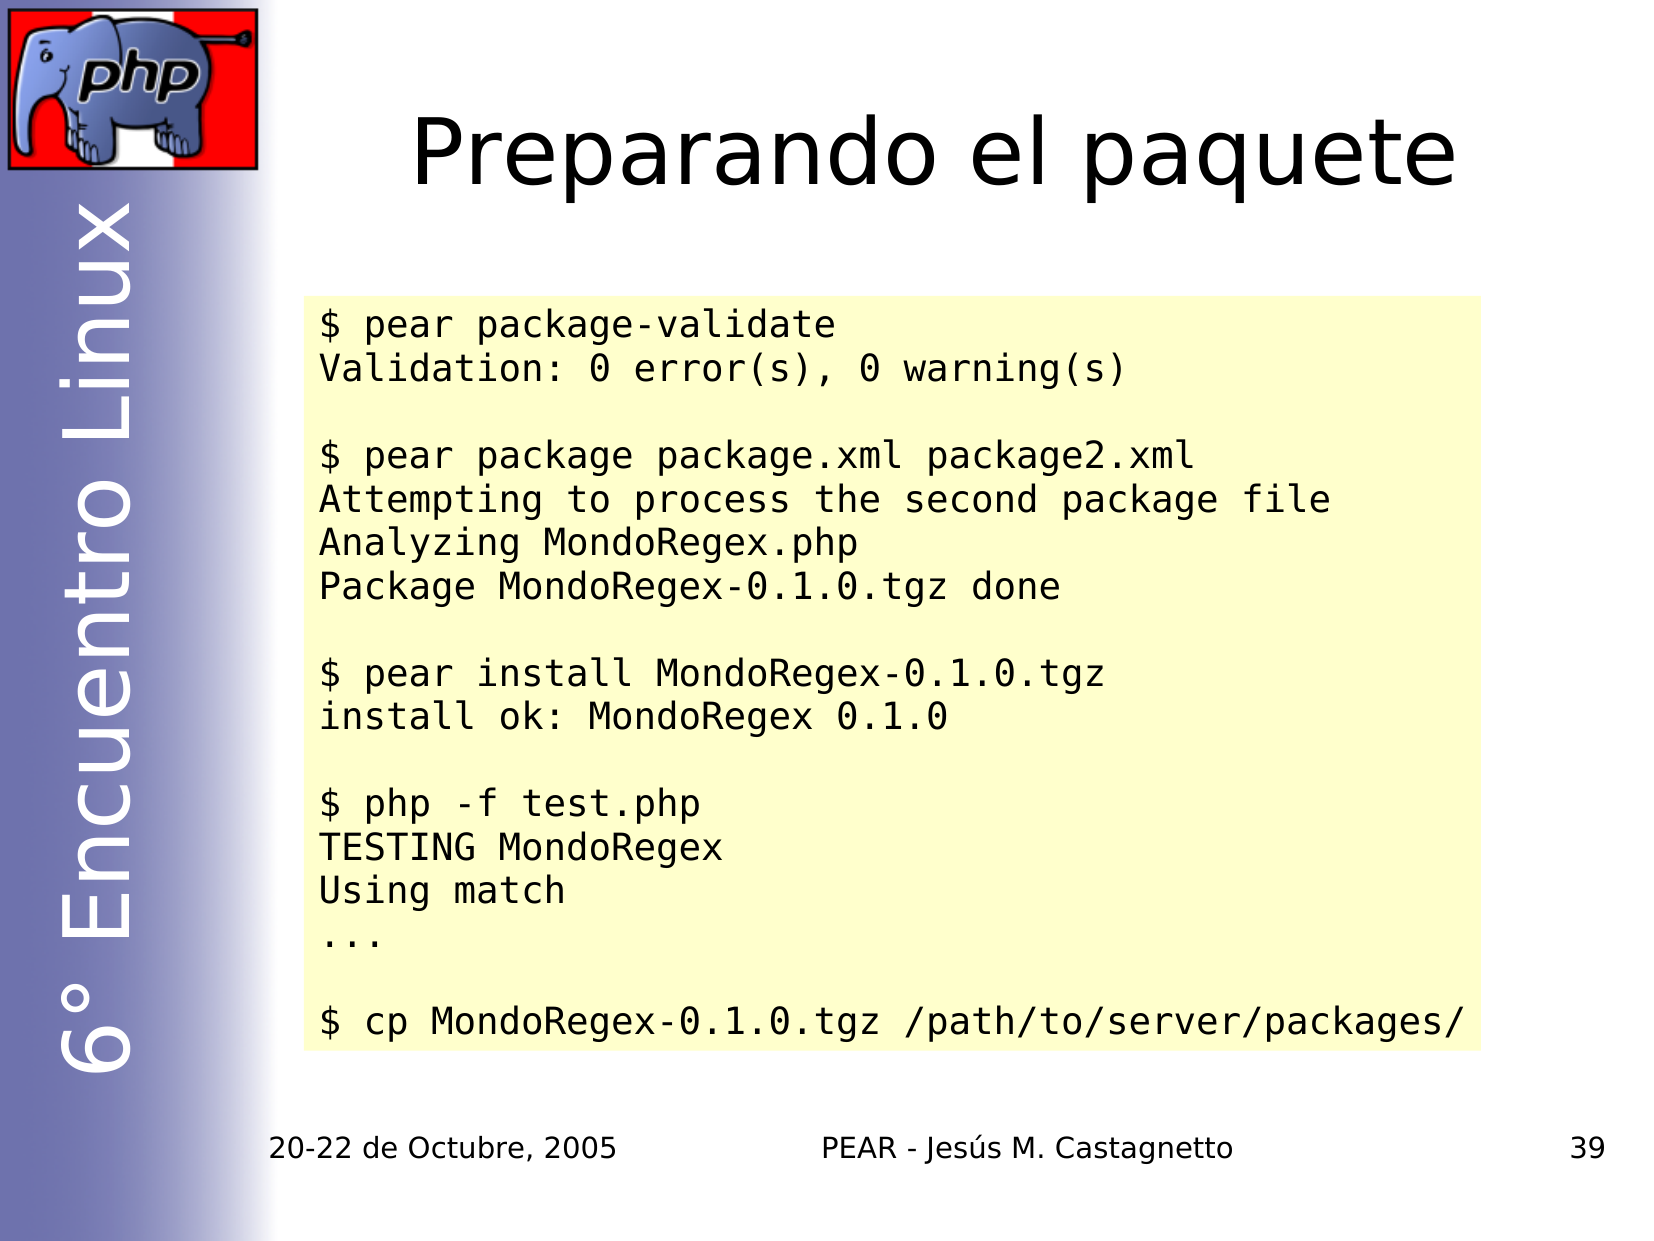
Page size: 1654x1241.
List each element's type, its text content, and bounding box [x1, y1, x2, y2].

text_box $ pear package-validate Validation: 0 error(s), 0 warning(s) $ pear package package.xml package2.xml Attempting to process the second package file Analyzing MondoRegex.php Package MondoRegex-0.1.0.tgz done $ pear install MondoRegex-0.1.0.tgz install ok: MondoRegex 0.1.0 $ php -f test.php TESTING MondoRegex Using match ... $ cp MondoRegex-0.1.0.tgz /path/to/server/packages/ [303, 295, 1481, 1051]
picture [0, 0, 1654, 1241]
title Preparando el paquete [300, 49, 1571, 257]
